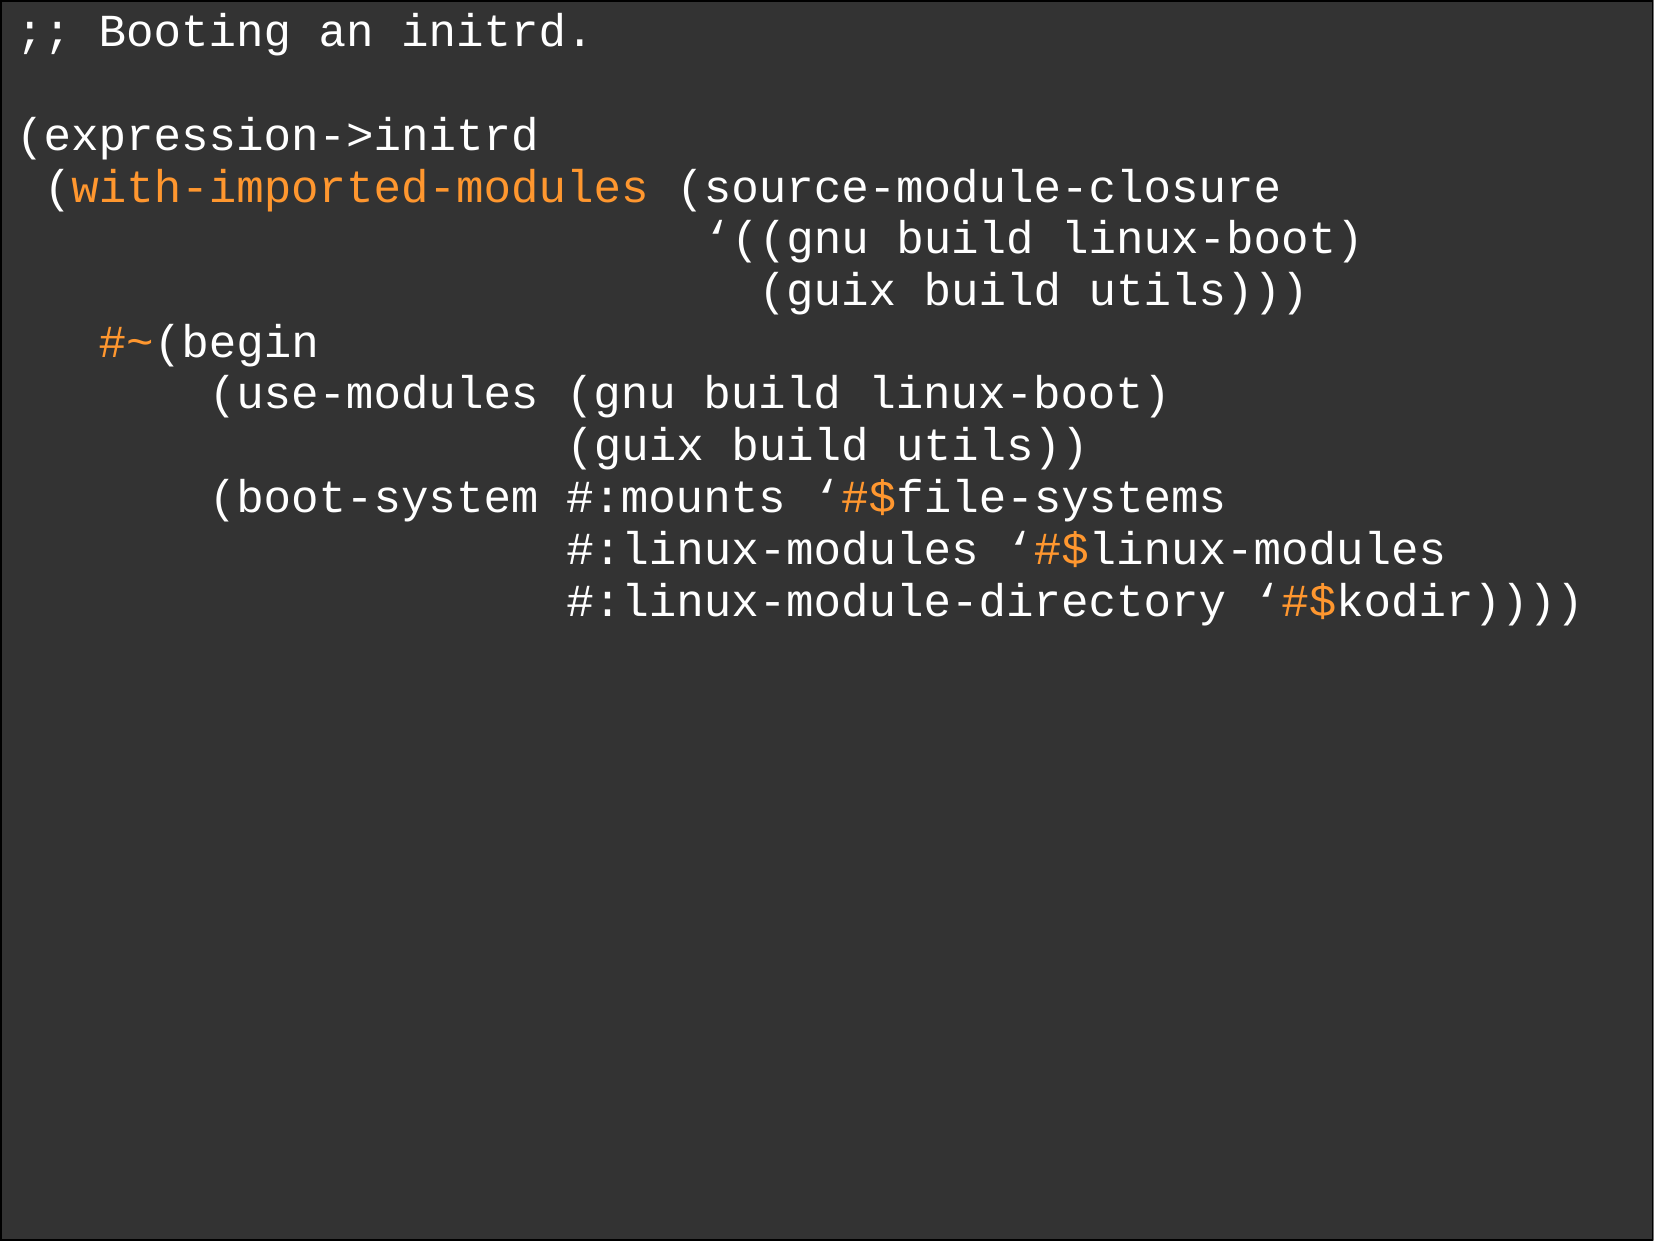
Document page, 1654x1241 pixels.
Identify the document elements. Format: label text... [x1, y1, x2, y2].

text_box ;; Booting an initrd. (expression->initrd (with-imported-modules (source-module-closure ‘((gnu build linux-boot) (guix build utils))) #~(begin (use-modules (gnu build linux-boot) (guix build utils)) (boot-system #:mounts ‘#$file-systems #:linux-modules ‘#$linux-modules #:linux-module-directory ‘#$kodir)))) [0, 0, 1654, 1241]
